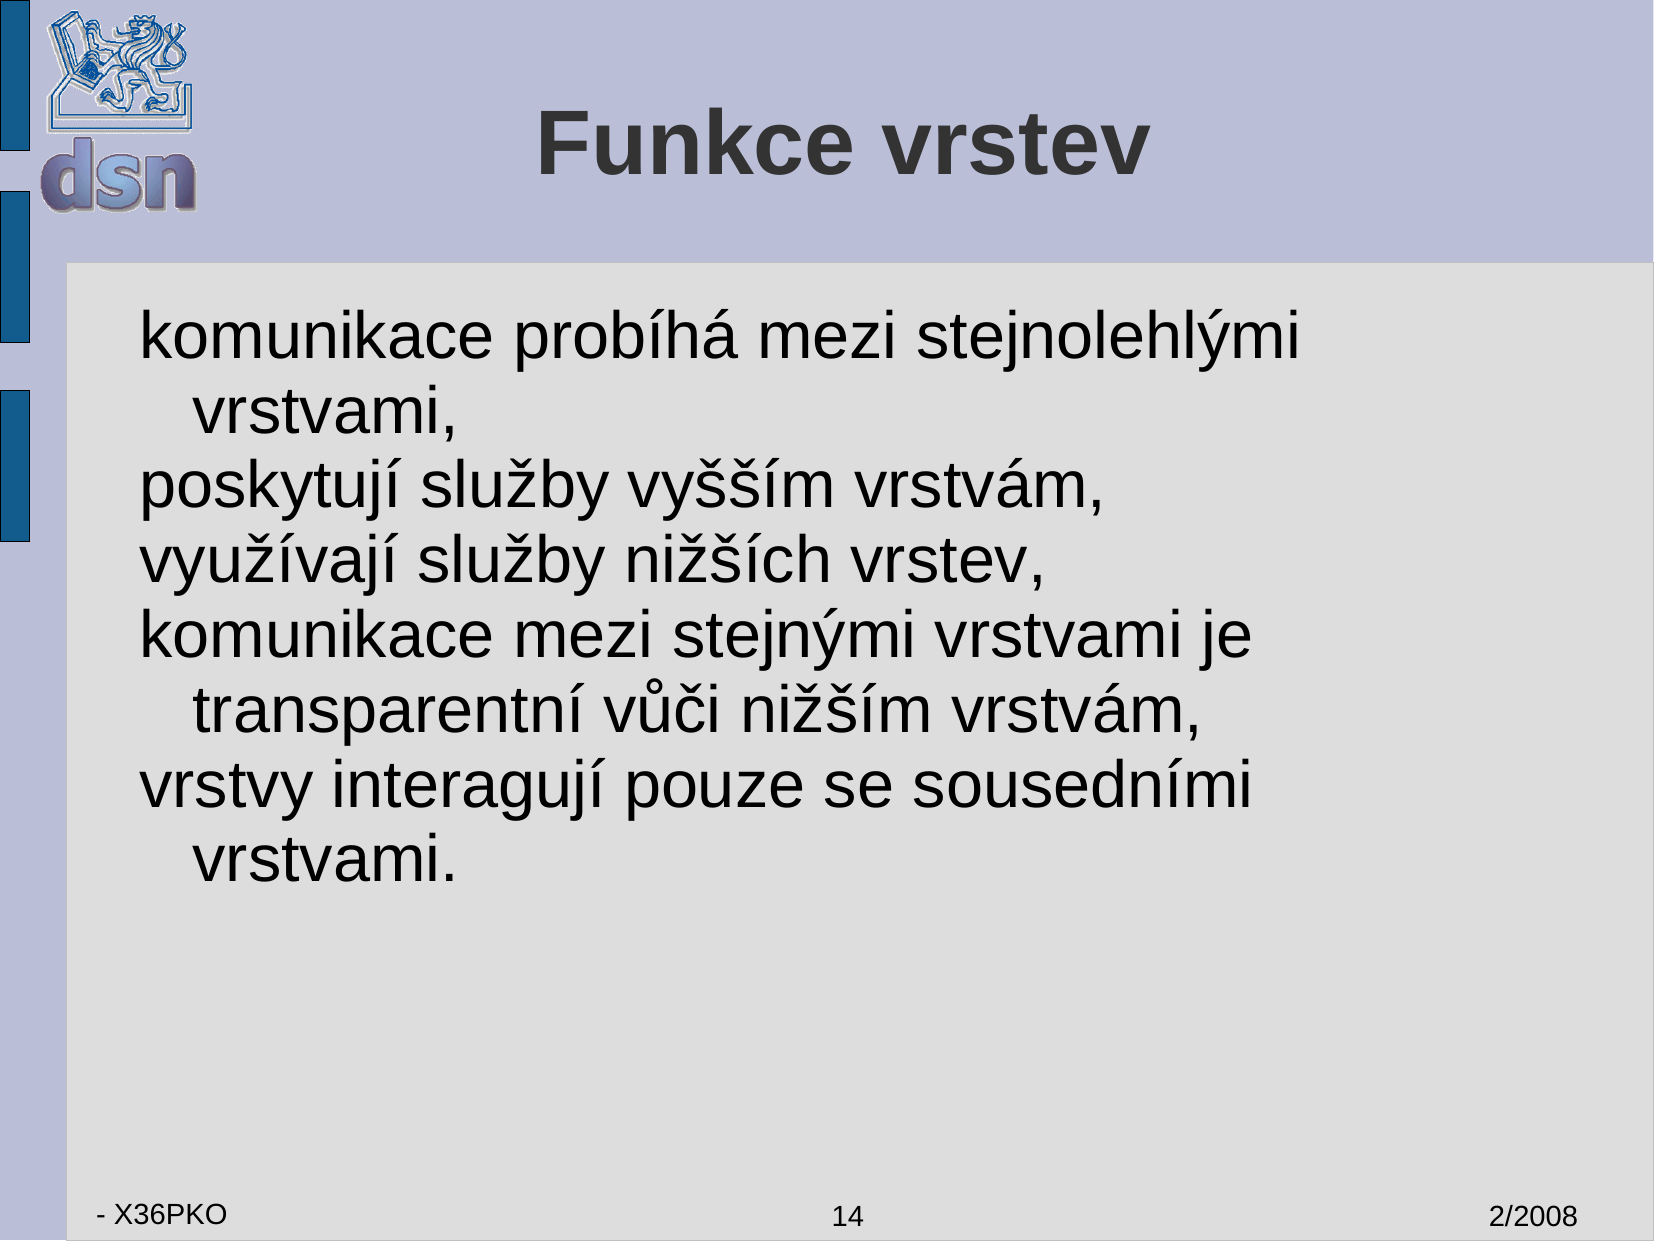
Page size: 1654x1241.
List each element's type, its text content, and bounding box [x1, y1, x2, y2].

picture [10, 10, 223, 230]
title Funkce vrstev [210, 39, 1478, 247]
list komunikace probíhá mezi stejnolehlými vrstvami, poskytují služby vyšším vrstvám, využívají služby nižších vrstev, komunikace mezi stejnými vrstvami je transparentní vůči nižším vrstvám, vrstvy interagují pouze se sousedními vrstvami. [121, 297, 1534, 1126]
